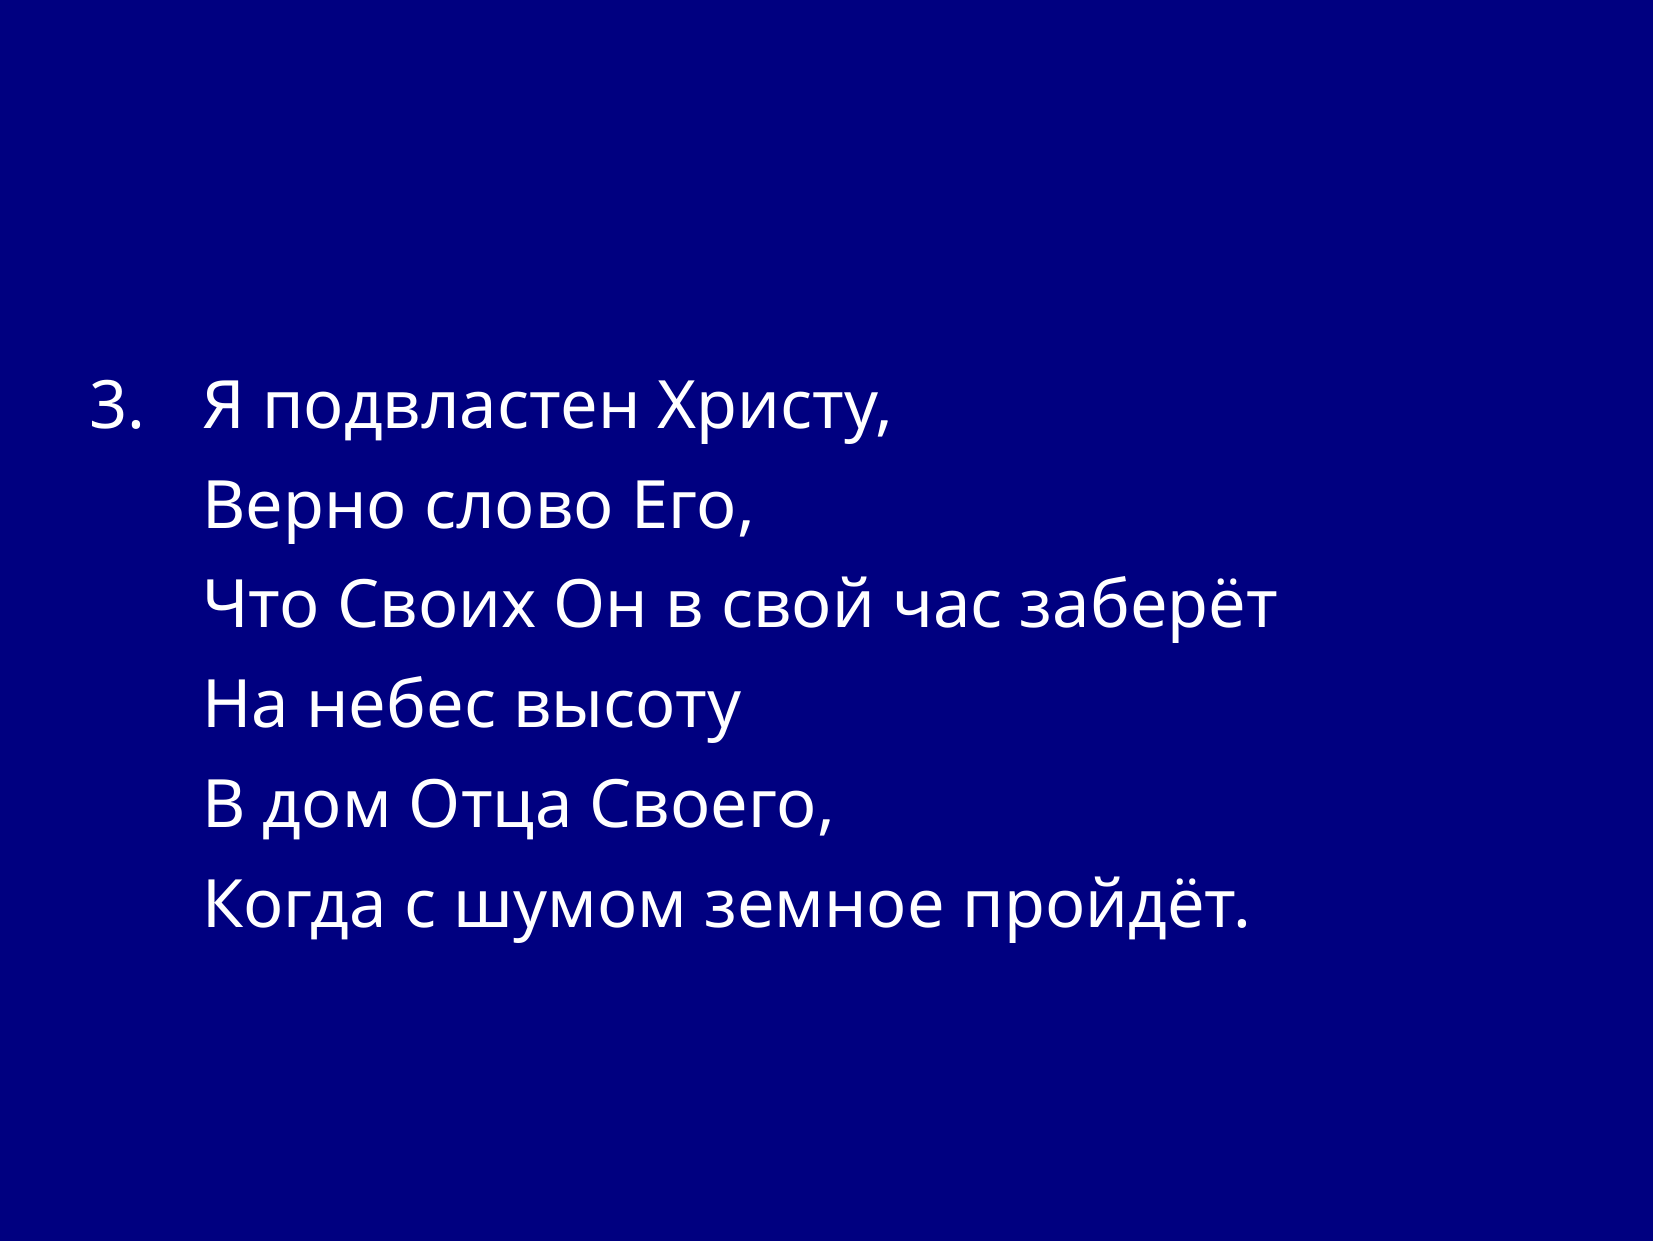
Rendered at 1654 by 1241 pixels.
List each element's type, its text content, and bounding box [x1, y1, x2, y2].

text_box 3. Я подвластен Христу, Верно слово Его, Что Своих Он в свой час заберёт На небес высоту В дом Отца Своего, Когда с шумом земное пройдёт. [75, 150, 1576, 1163]
